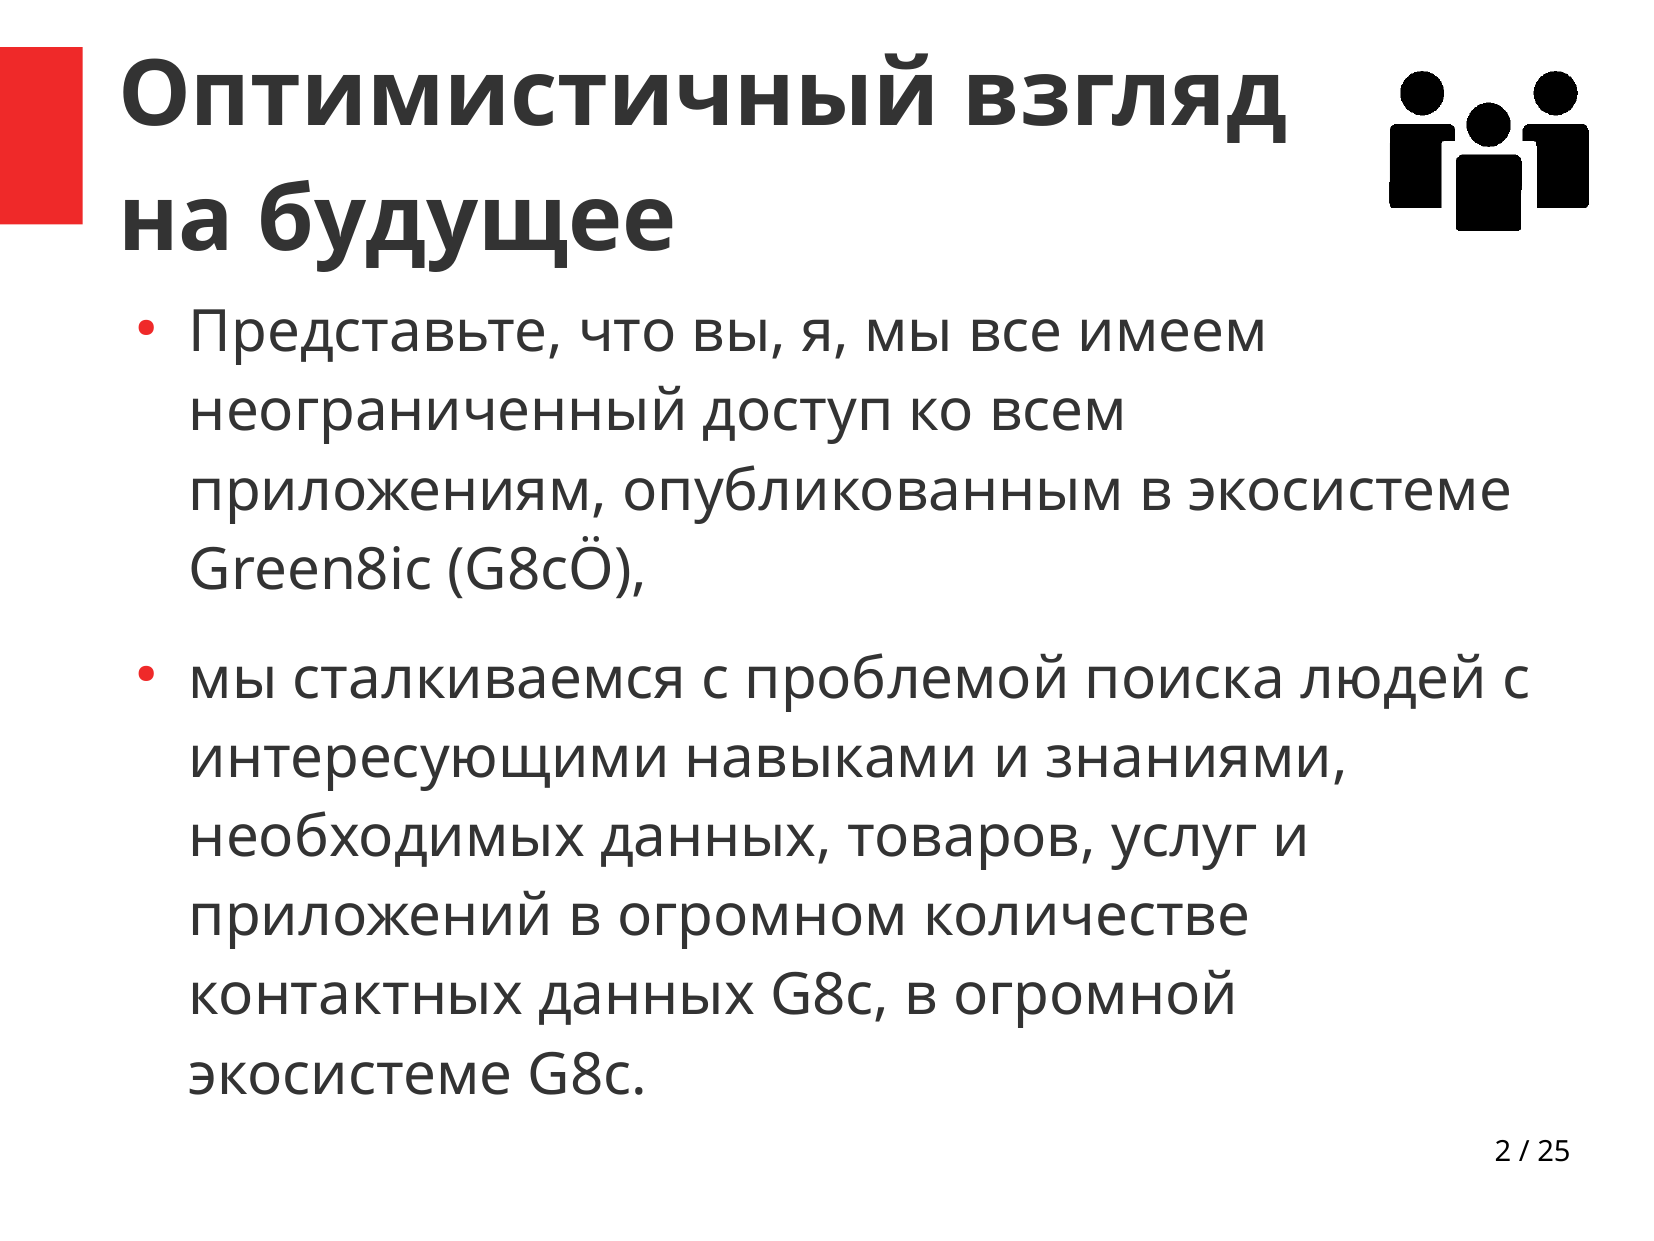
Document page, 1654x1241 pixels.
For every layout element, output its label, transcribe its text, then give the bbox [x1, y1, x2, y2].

title Оптимистичный взгляд на будущее [118, 27, 1571, 278]
picture [1370, 58, 1607, 243]
list Представьте, что вы, я, мы все имеем неограниченный доступ ко всем приложениям, опубликованным в экосистеме Green8ic (G8cÖ), мы сталкиваемся с проблемой поиска людей с интерeсующими навыками и знаниями, необходимых данных, товаров, услуг и приложений в огромном количестве контактных данных G8c, в огромной экосистеме G8c. [118, 289, 1536, 1009]
